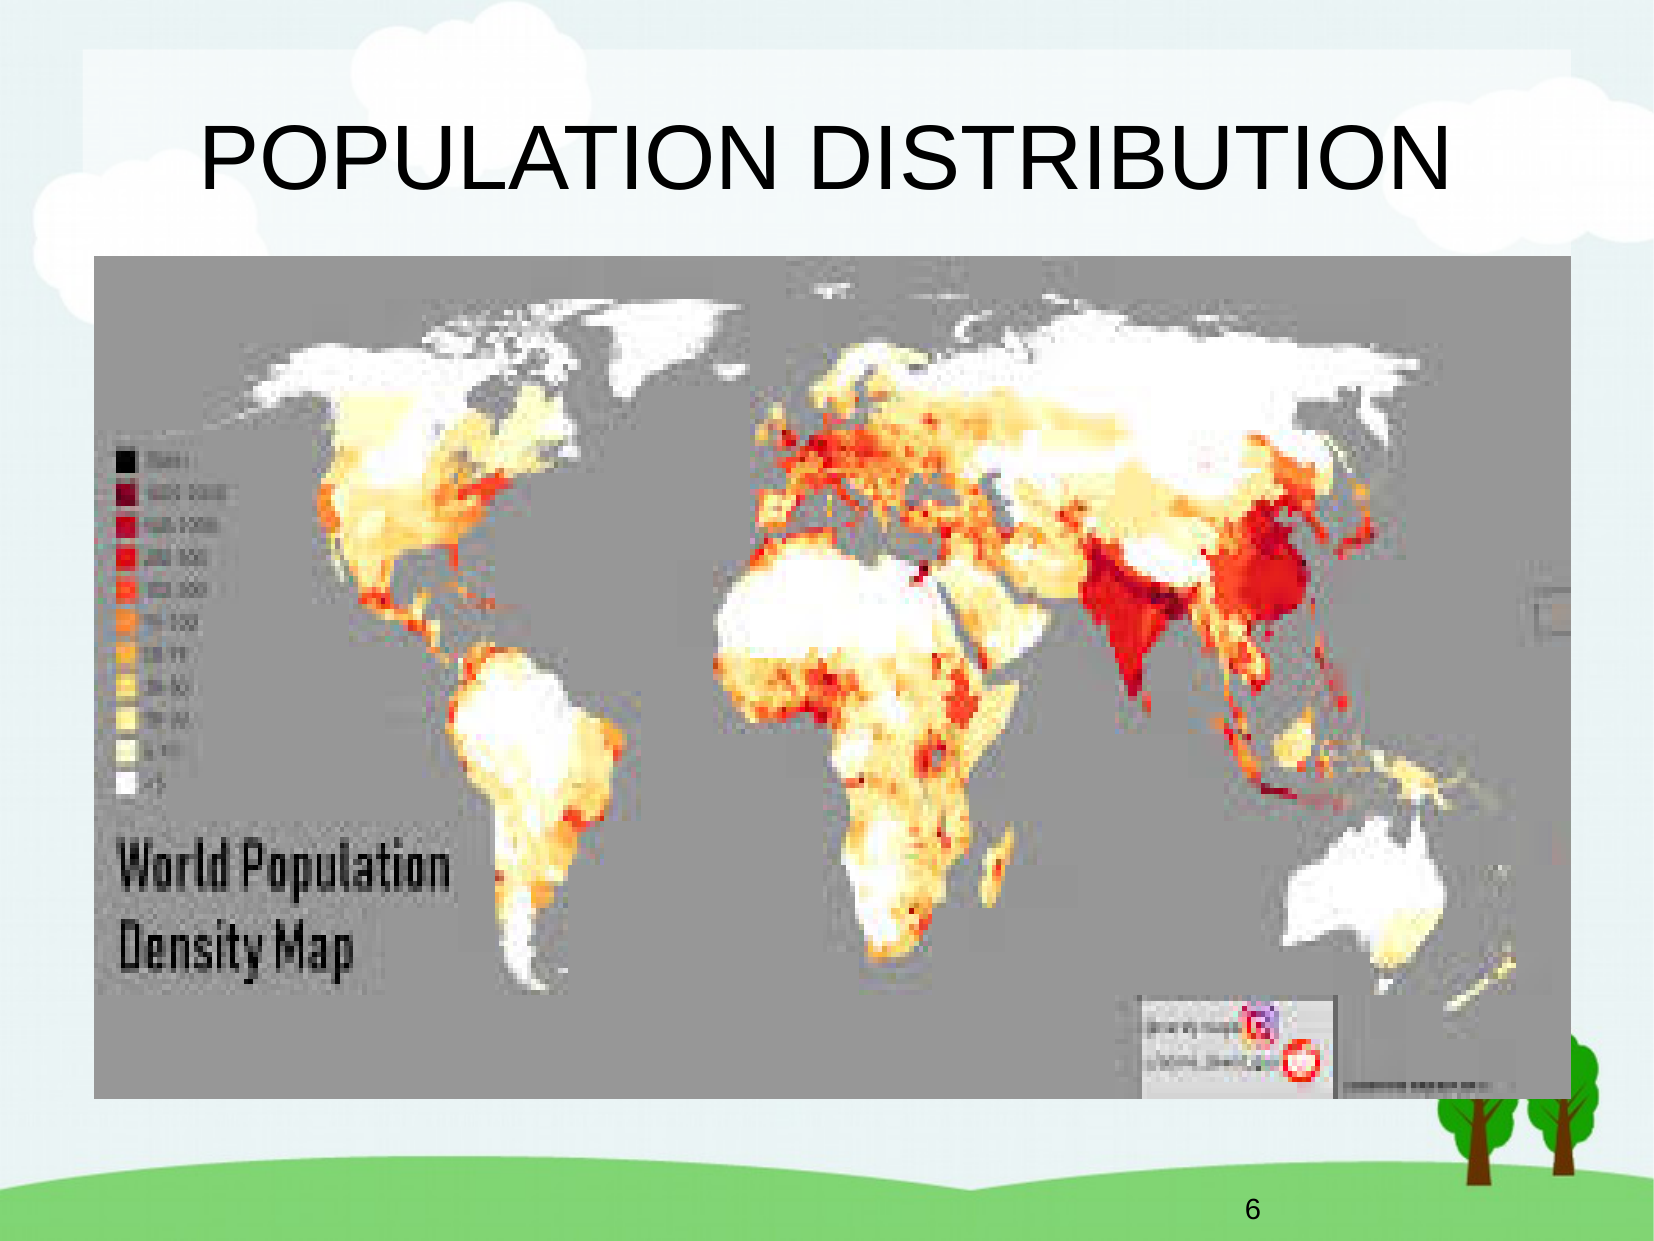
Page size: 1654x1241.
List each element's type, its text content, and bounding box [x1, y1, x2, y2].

text_box [1244, 1190, 1630, 1241]
title POPULATION DISTRIBUTION [82, 49, 1571, 257]
picture [94, 256, 1571, 1099]
